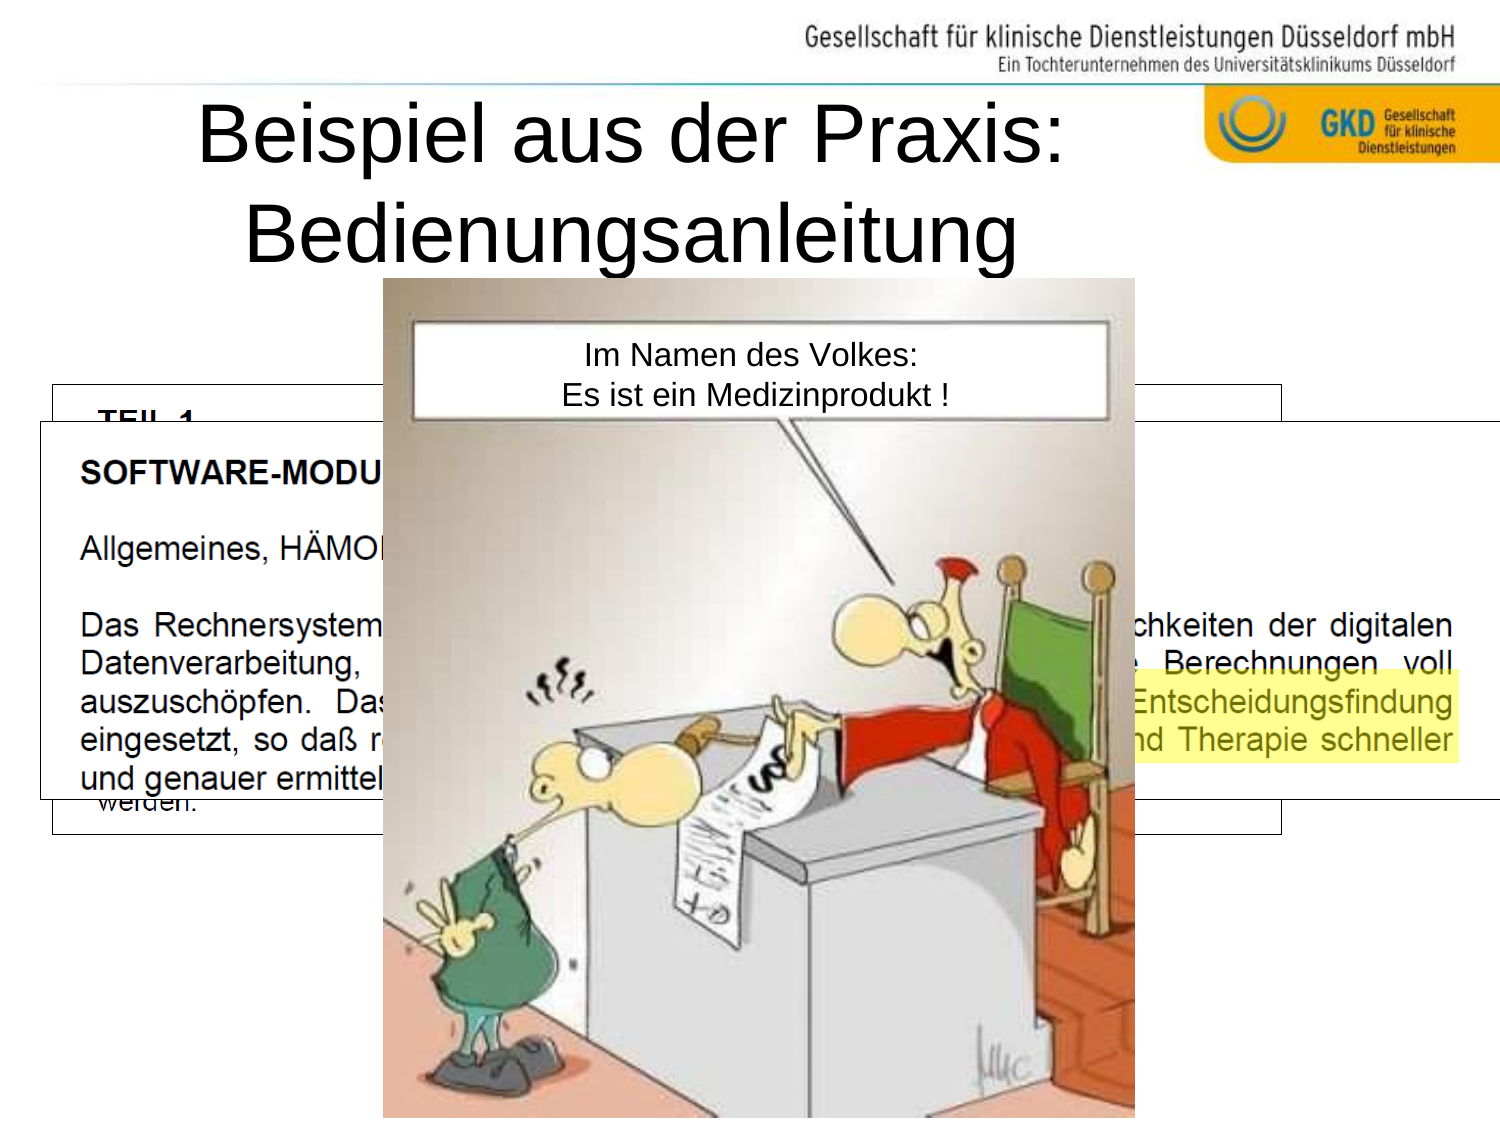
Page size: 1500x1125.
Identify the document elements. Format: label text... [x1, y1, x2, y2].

title Beispiel aus der Praxis: Bedienungsanleitung [64, 70, 1199, 287]
text_box Im Namen des Volkes: Es ist ein Medizinprodukt ! [419, 337, 1093, 409]
picture [0, 7, 1500, 253]
text_box [1135, 668, 1459, 764]
picture [41, 278, 1500, 1118]
